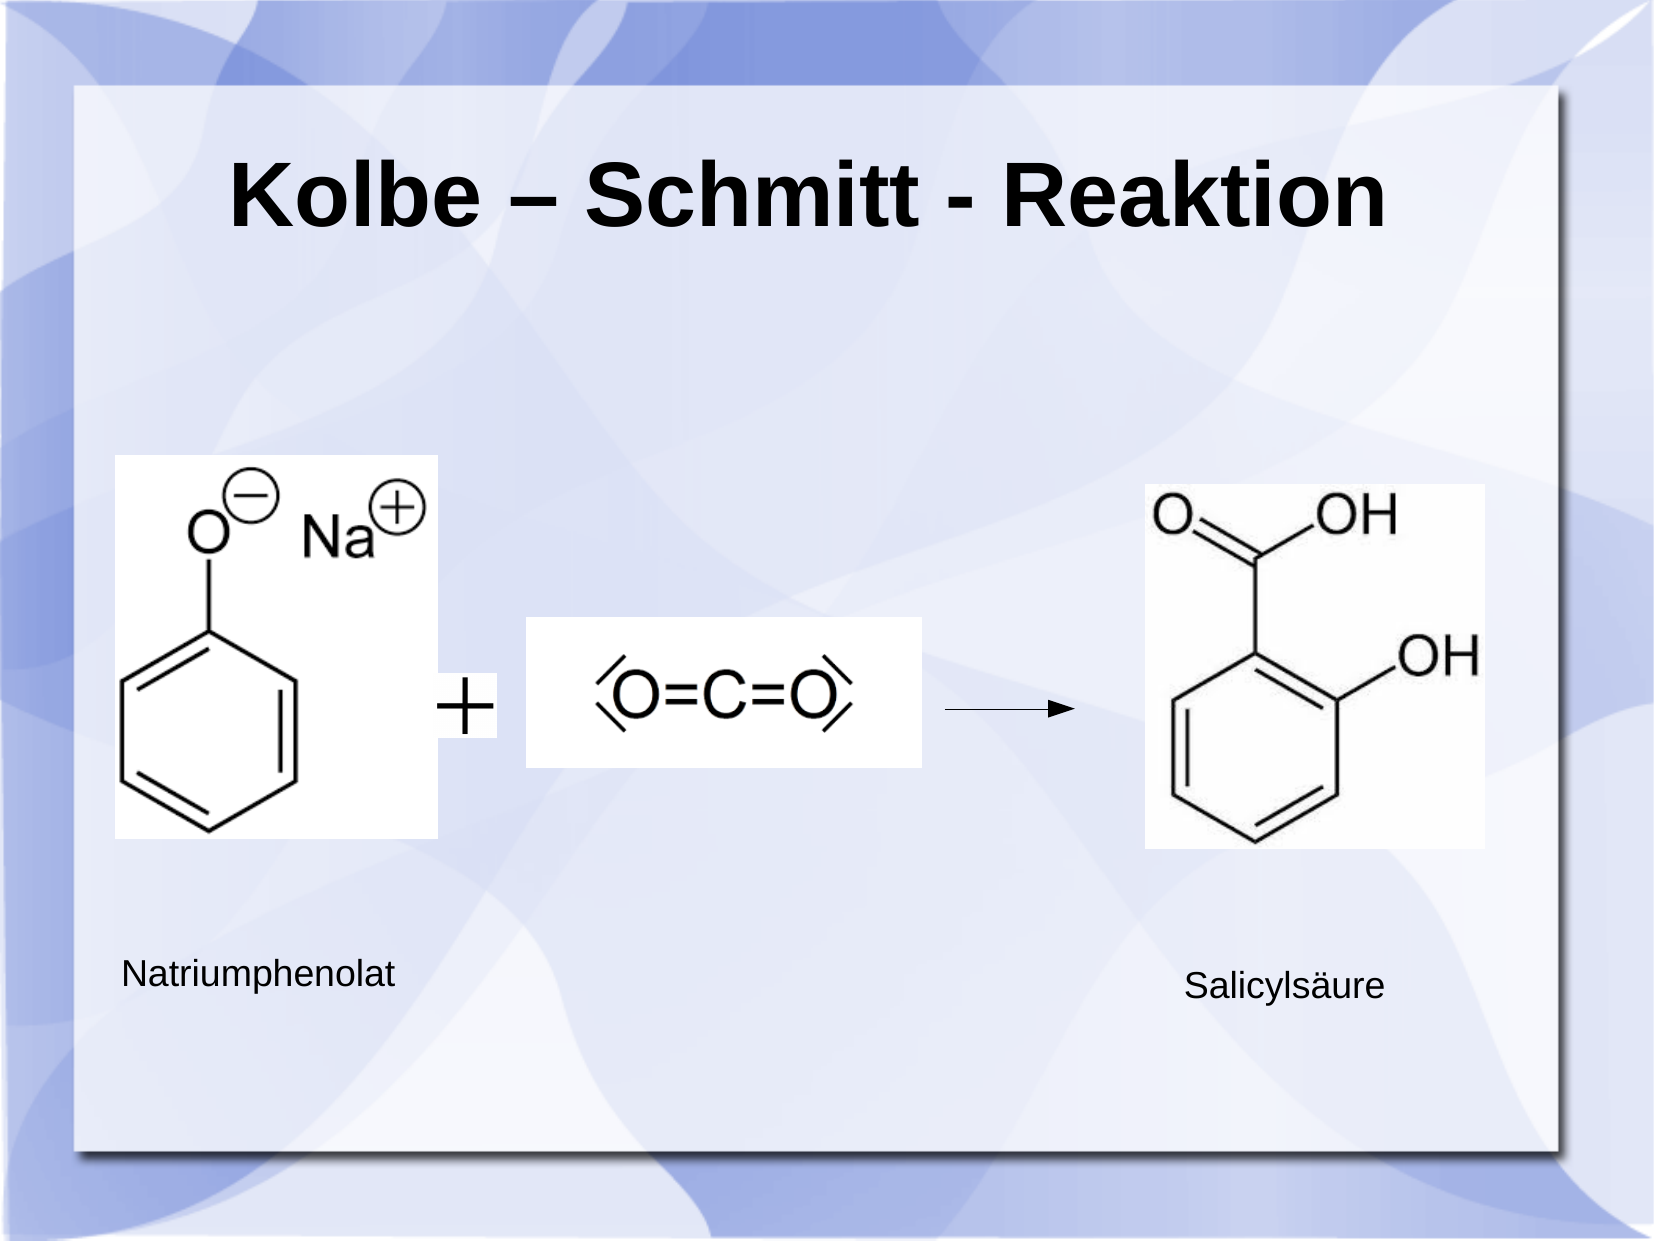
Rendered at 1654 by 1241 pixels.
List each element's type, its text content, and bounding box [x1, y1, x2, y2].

title Kolbe – Schmitt - Reaktion [82, 90, 1536, 298]
text_box Natriumphenolat [106, 944, 411, 1002]
text_box Salicylsäure [1169, 956, 1400, 1014]
picture [0, 0, 1654, 1241]
